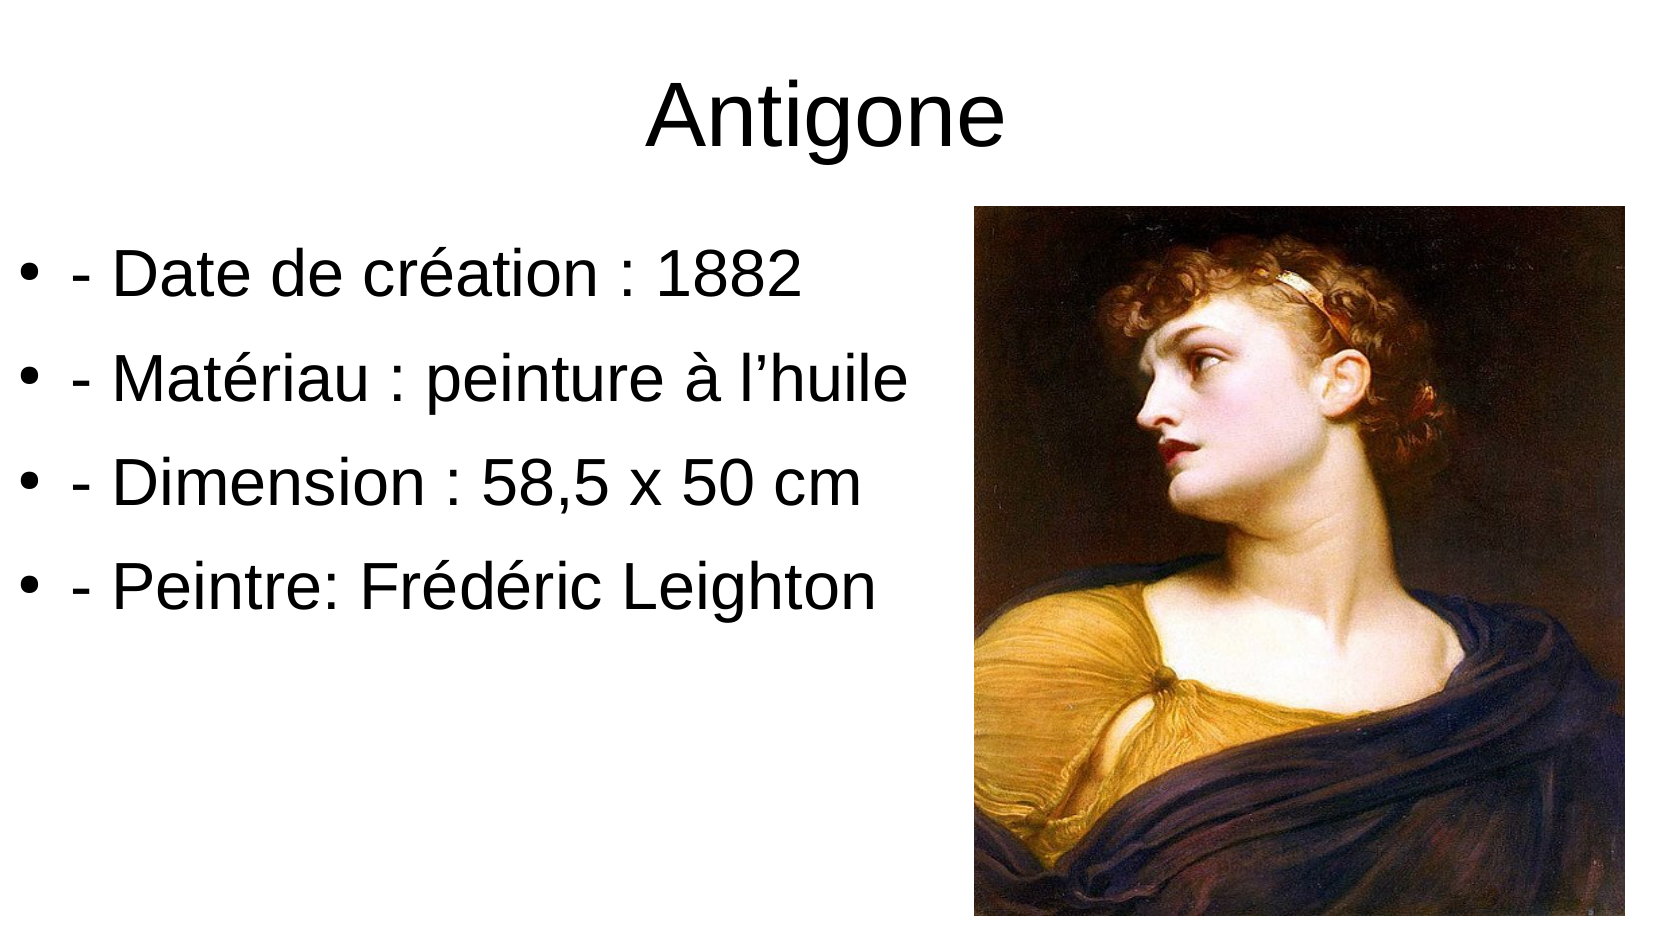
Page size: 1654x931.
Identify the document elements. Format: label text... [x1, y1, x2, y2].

list - Date de création : 1882 - Matériau : peinture à l’huile - Dimension : 58,5 x 50 cm - Peintre: Frédéric Leighton [0, 236, 945, 650]
picture [974, 206, 1625, 916]
title Antigone [82, 37, 1571, 193]
